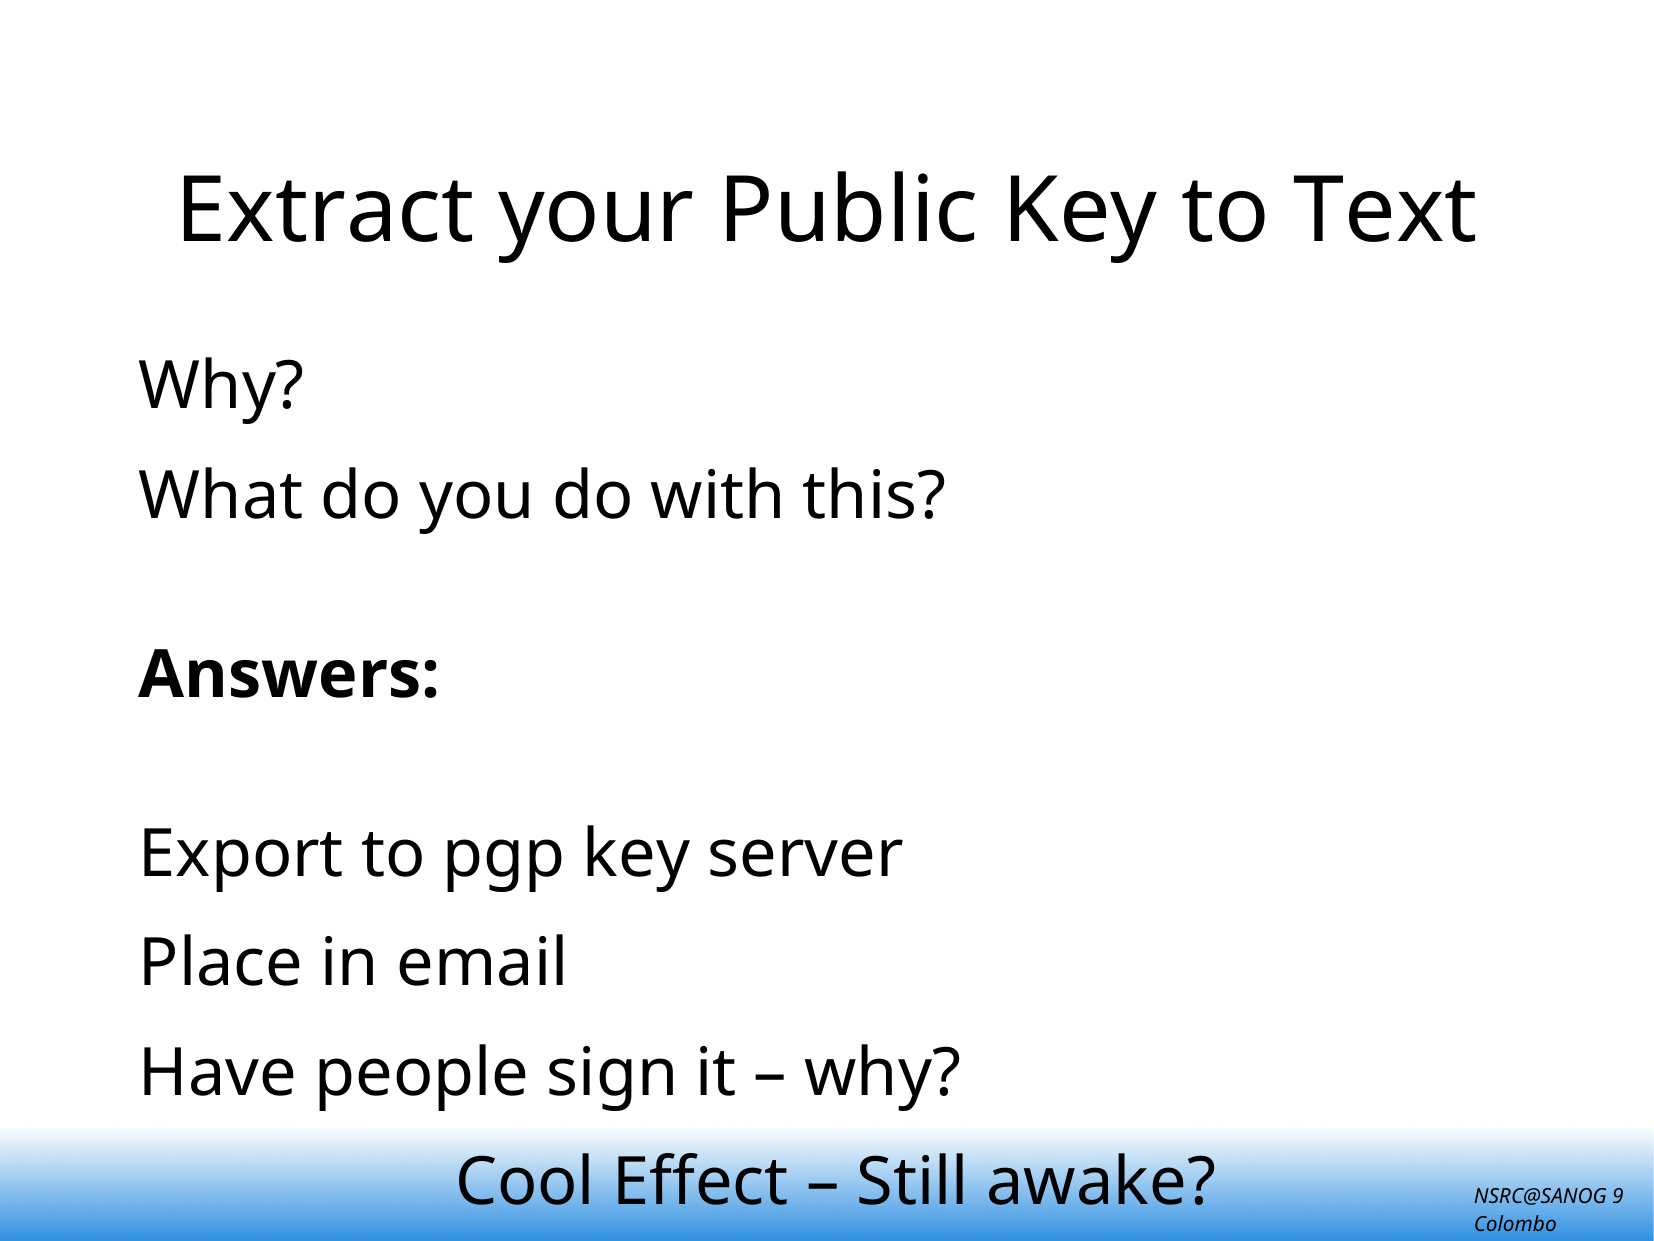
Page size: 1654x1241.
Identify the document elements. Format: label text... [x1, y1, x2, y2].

title Extract your Public Key to Text [121, 102, 1534, 310]
list Why? What do you do with this? Answers: Export to pgp key server Place in email Have people sign it – why? Cool Effect – Still awake? [121, 344, 1534, 1130]
picture [0, 1124, 1654, 1241]
